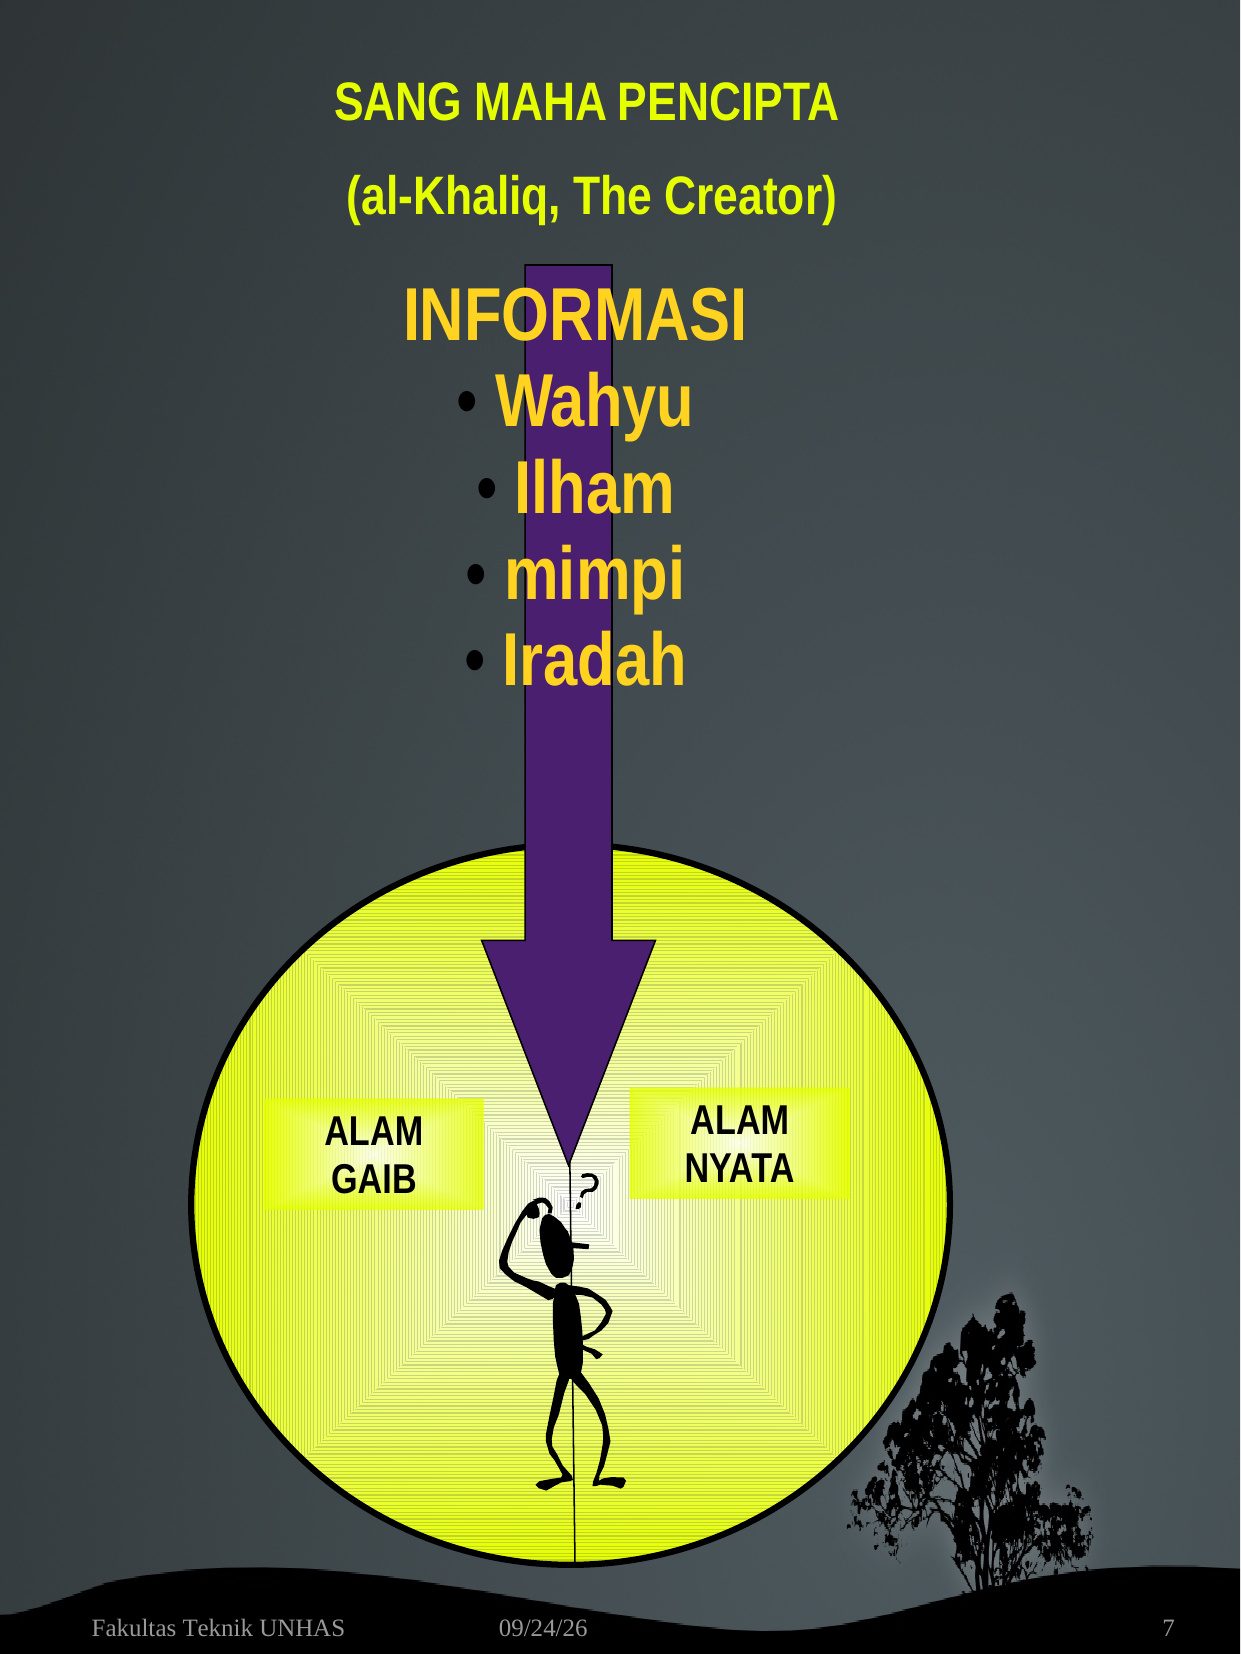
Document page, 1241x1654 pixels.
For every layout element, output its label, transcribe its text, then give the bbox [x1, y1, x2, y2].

picture [0, 0, 1241, 1654]
text_box ALAM NYATA [629, 1087, 850, 1199]
text_box INFORMASI Wahyu Ilham mimpi Iradah [236, 262, 916, 710]
text_box SANG MAHA PENCIPTA (al-Khaliq, The Creator) [70, 62, 1115, 234]
text_box ALAM GAIB [264, 1098, 484, 1210]
text_box [191, 710, 950, 1565]
